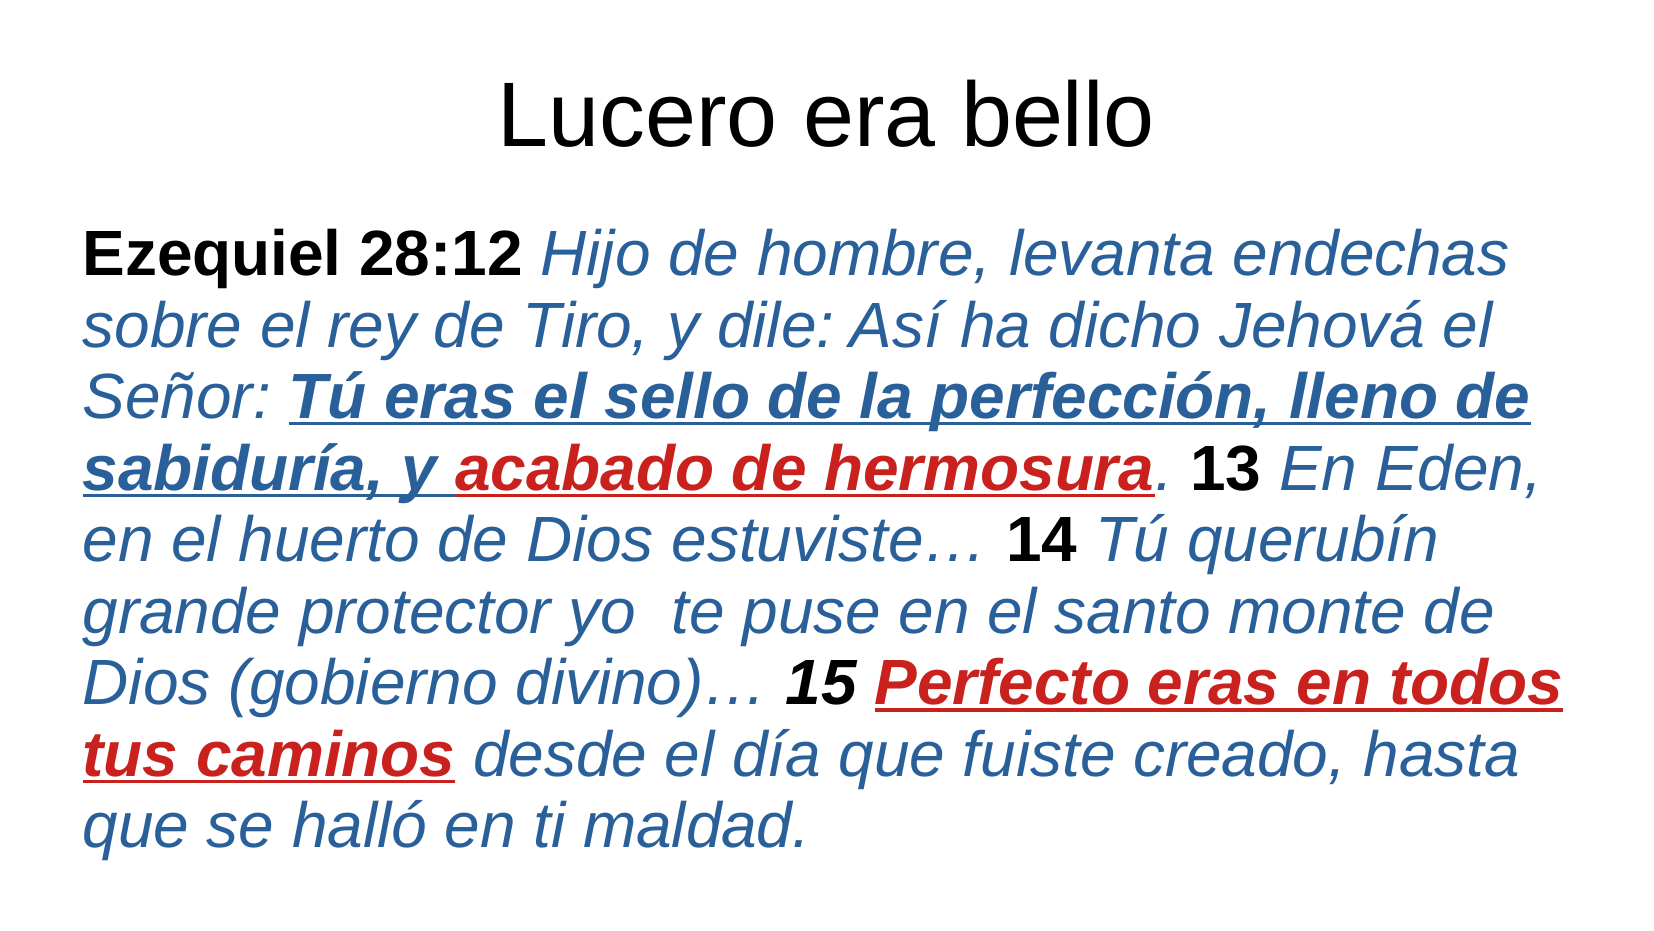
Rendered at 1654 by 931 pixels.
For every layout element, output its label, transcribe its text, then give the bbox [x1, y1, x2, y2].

list Ezequiel 28:12 Hijo de hombre, levanta endechas sobre el rey de Tiro, y dile: Así ha dicho Jehová el Señor: Tú eras el sello de la perfección, lleno de sabiduría, y acabado de hermosura. 13 En Eden, en el huerto de Dios estuviste… 14 Tú querubín grande protector yo te puse en el santo monte de Dios (gobierno divino)… 15 Perfecto eras en todos tus caminos desde el día que fuiste creado, hasta que se halló en ti maldad. [82, 217, 1571, 871]
title Lucero era bello [82, 37, 1571, 193]
